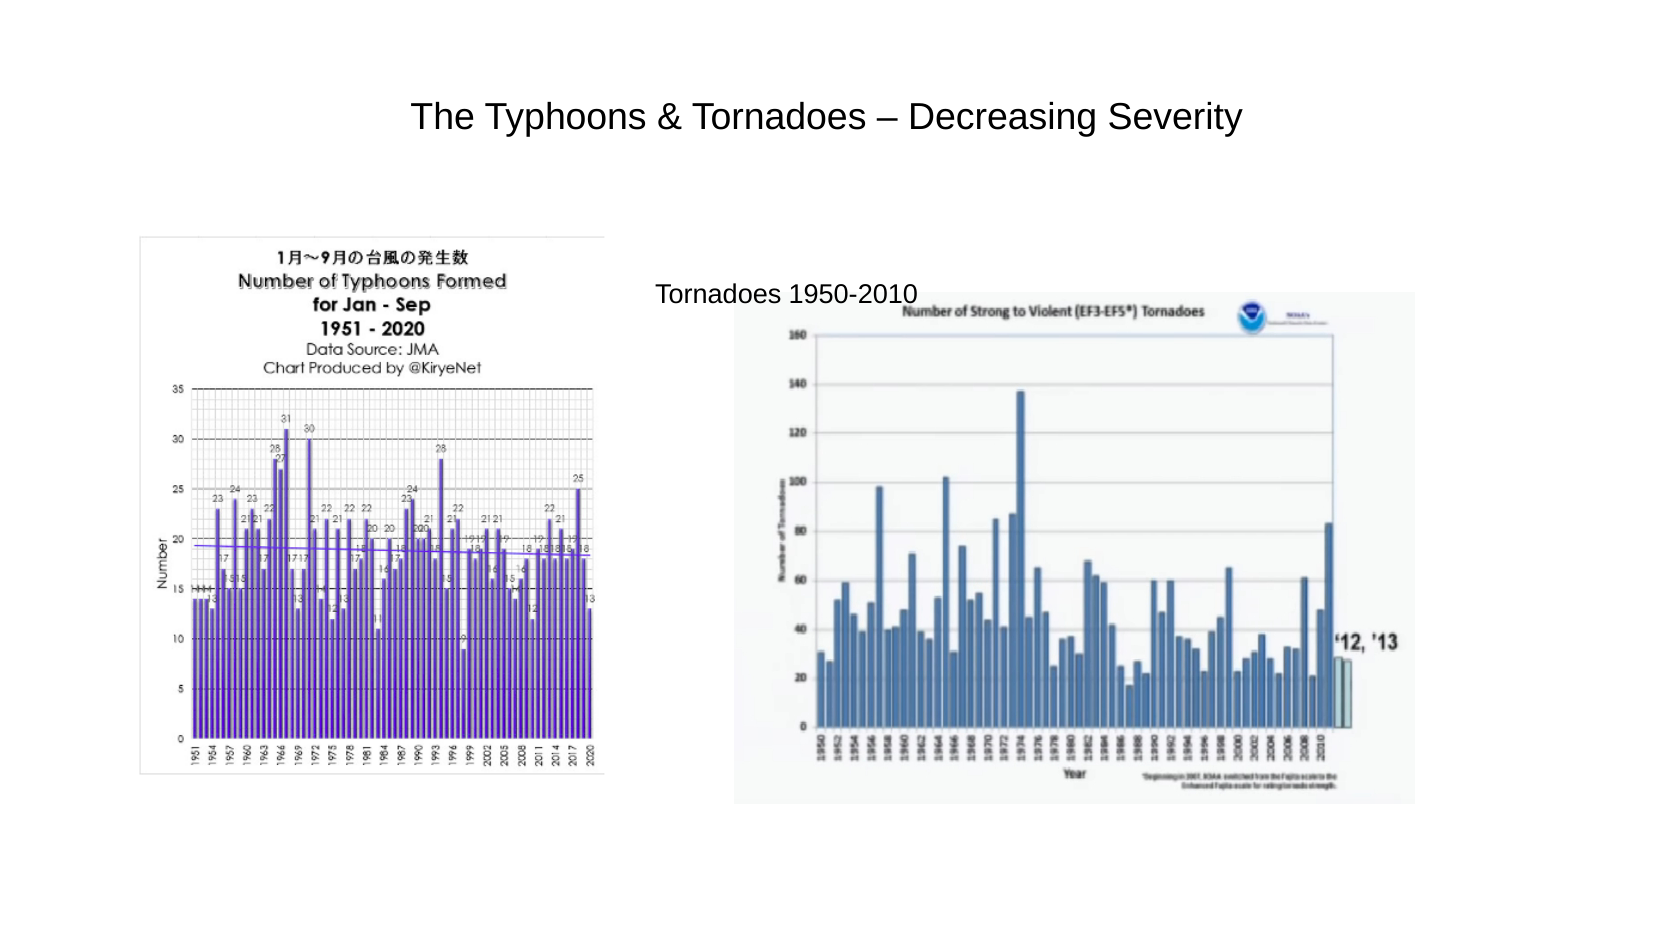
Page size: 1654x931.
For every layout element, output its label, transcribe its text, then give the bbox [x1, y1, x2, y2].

picture [136, 233, 614, 777]
picture [734, 292, 1415, 804]
text_box The Typhoons & Tornadoes – Decreasing Severity [82, 92, 1571, 138]
text_box Tornadoes 1950-2010 [640, 271, 1063, 317]
